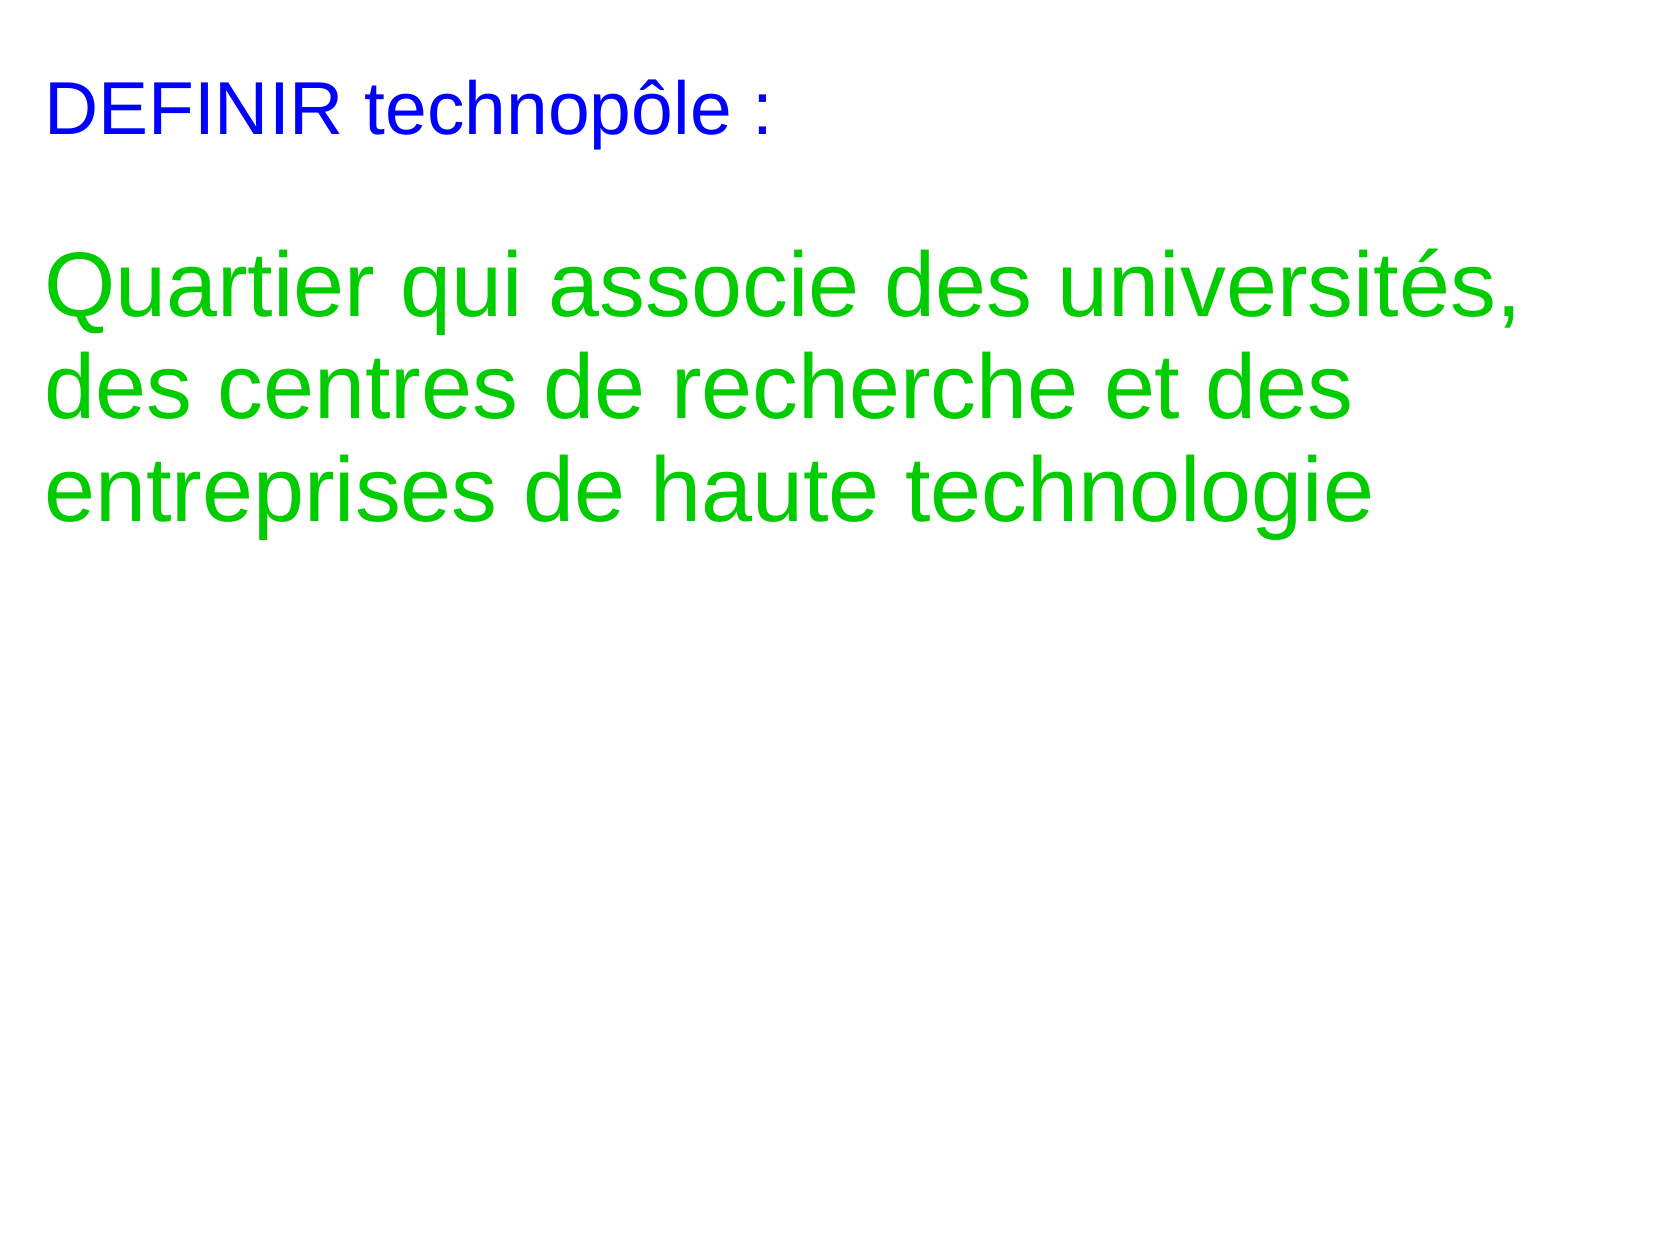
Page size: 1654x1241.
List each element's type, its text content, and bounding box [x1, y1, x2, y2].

text_box DEFINIR technopôle : [29, 59, 1595, 158]
text_box Quartier qui associe des universités, des centres de recherche et des entreprises de haute technologie [29, 226, 1595, 549]
